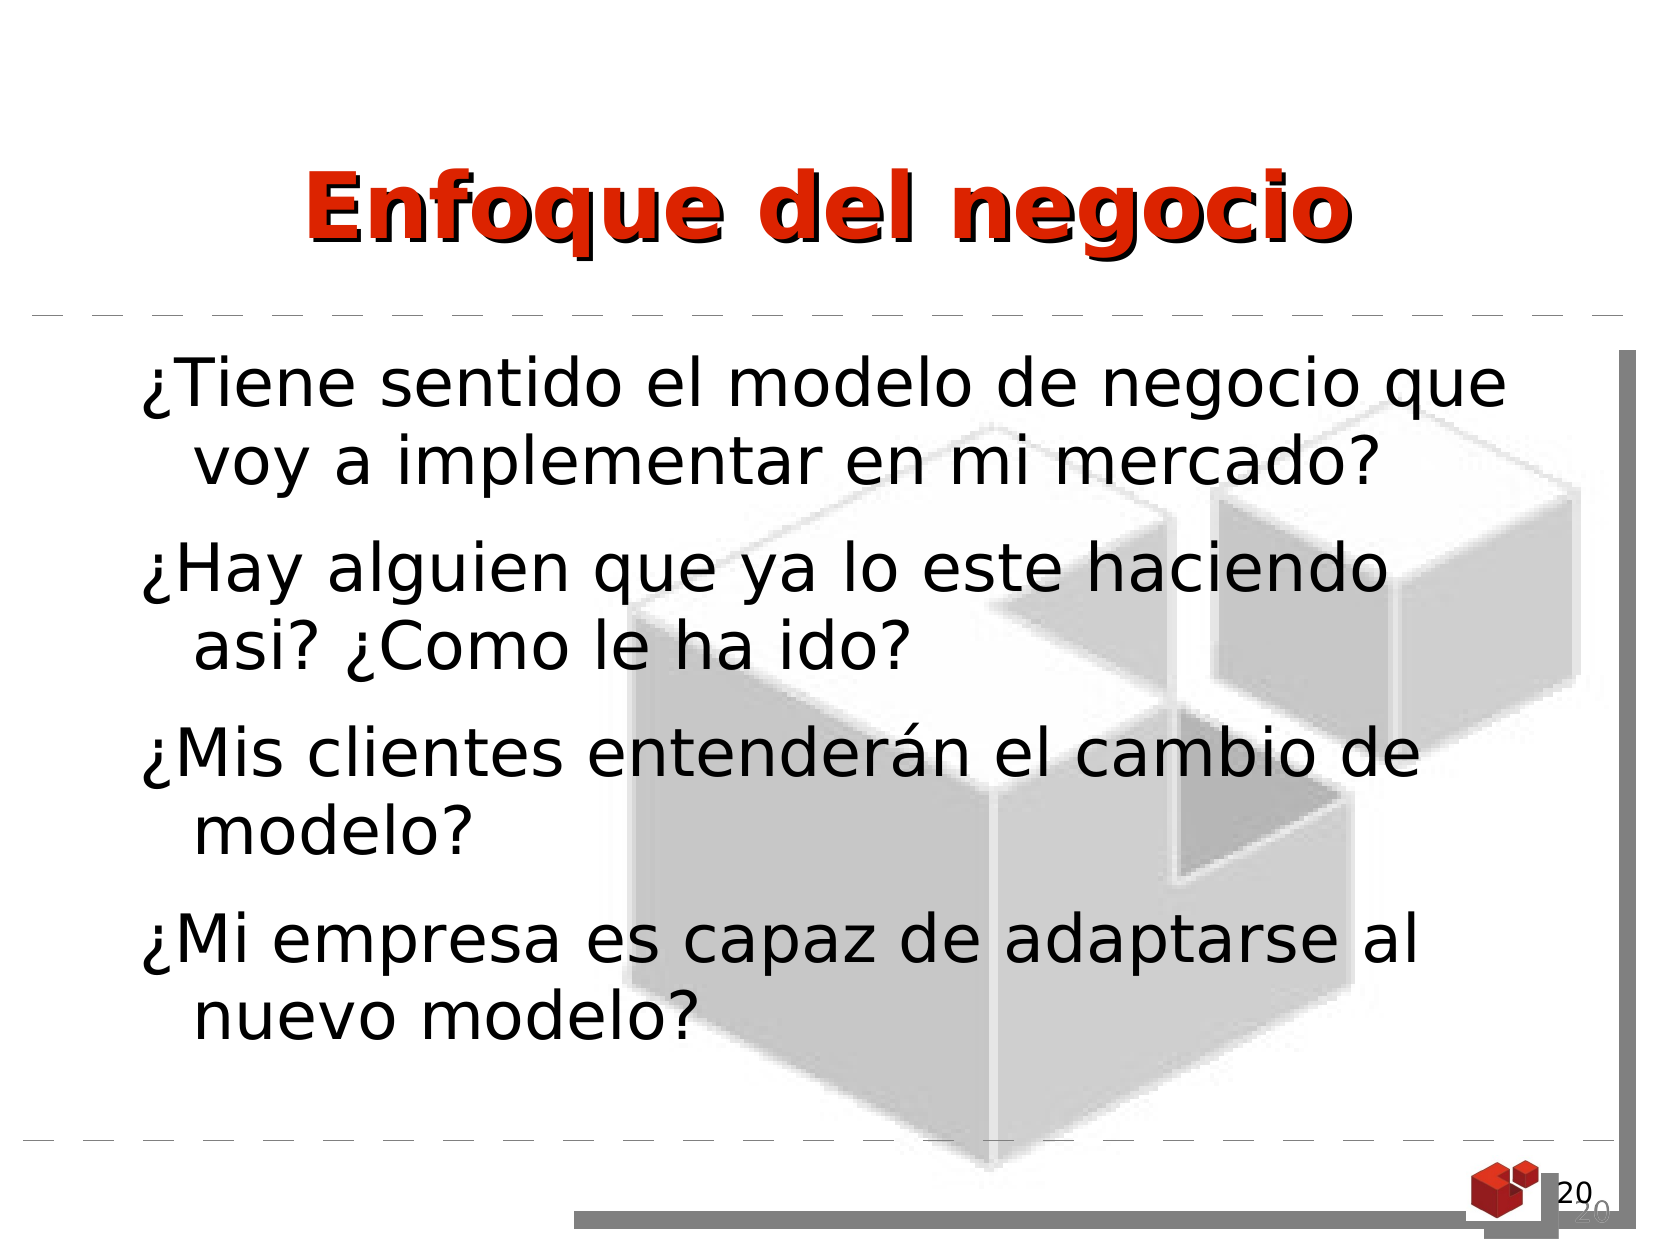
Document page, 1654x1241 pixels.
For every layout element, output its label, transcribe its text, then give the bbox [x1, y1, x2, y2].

picture [557, 333, 1619, 1221]
picture [1559, 1184, 1569, 1199]
picture [1598, 1203, 1606, 1211]
list ¿Tiene sentido el modelo de negocio que voy a implementar en mi mercado? ¿Hay alguien que ya lo este haciendo asi? ¿Como le ha ido? ¿Mis clientes entenderán el cambio de modelo? ¿Mi empresa es capaz de adaptarse al nuevo modelo? [121, 344, 1534, 1127]
picture [1579, 1184, 1588, 1200]
title Enfoque del negocio [121, 102, 1534, 311]
